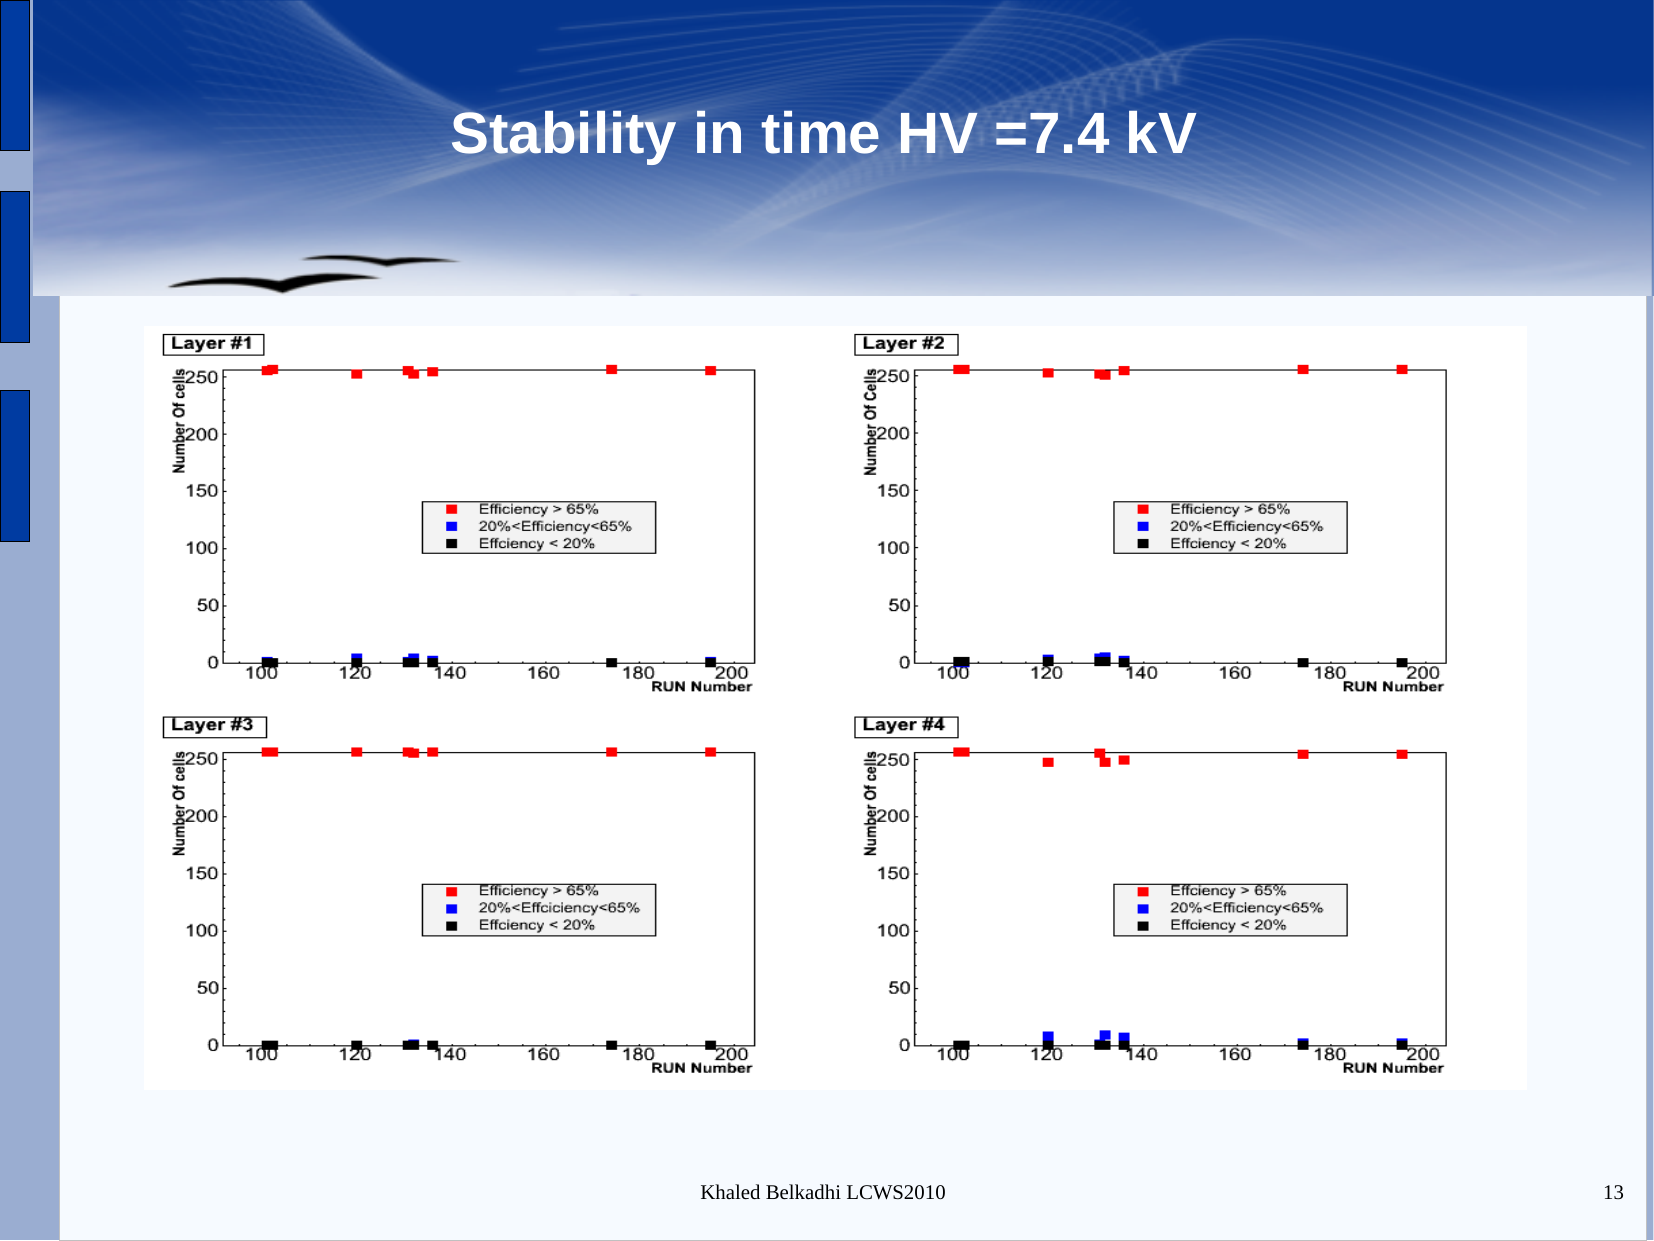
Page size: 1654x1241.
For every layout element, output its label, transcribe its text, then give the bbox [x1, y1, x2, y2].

picture [33, 0, 1654, 296]
picture [144, 326, 1527, 1090]
title Stability in time HV =7.4 kV [118, 29, 1531, 237]
